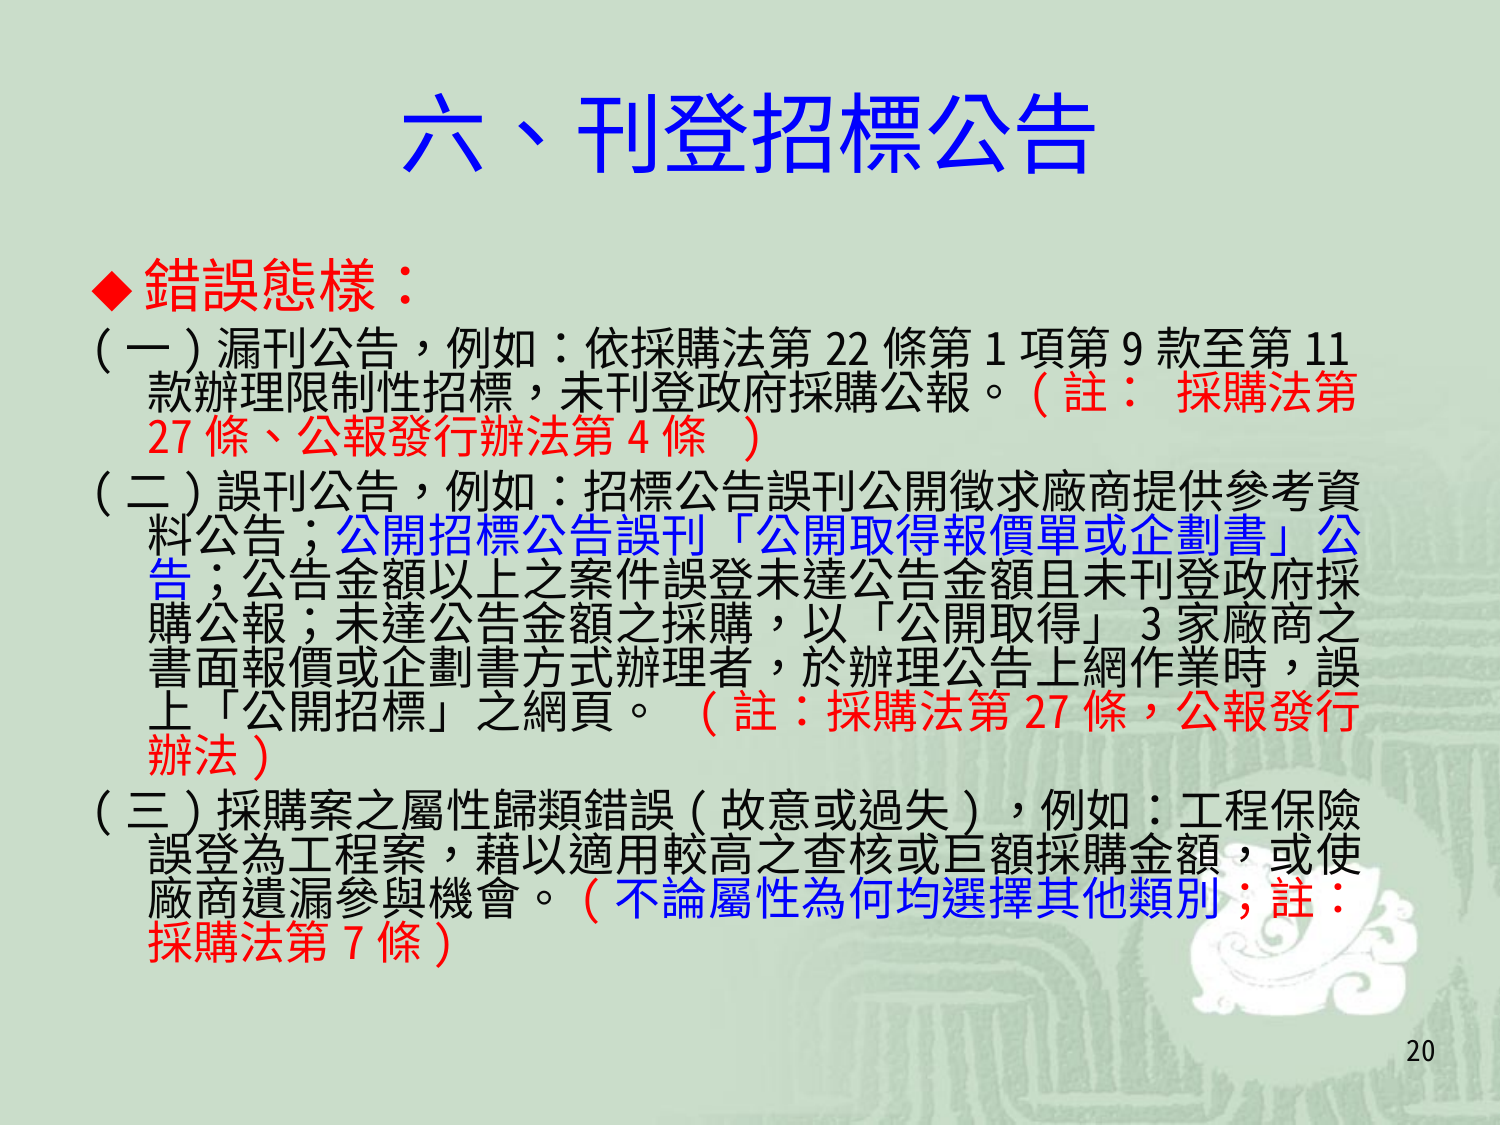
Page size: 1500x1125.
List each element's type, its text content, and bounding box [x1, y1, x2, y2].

text_box <編號> [1074, 1024, 1451, 1103]
title 六、刊登招標公告 [49, 37, 1451, 225]
picture [0, 0, 1500, 1125]
list ◆錯誤態樣： (一)漏刊公告，例如：依採購法第22條第1項第9款至第11款辦理限制性招標，未刊登政府採購公報。(註： 採購法第27條、公報發行辦法第4條 ) (二)誤刊公告，例如：招標公告誤刊公開徵求廠商提供參考資料公告；公開招標公告誤刊「公開取得報價單或企劃書」公告；公告金額以上之案件誤登未達公告金額且未刊登政府採購公報；未達公告金額之採購，以「公開取得」3家廠商之書面報價或企劃書方式辦理者，於辦理公告上網作業時，誤上「公開招標」之網頁。 (註：採購法第27條，公報發行辦法) (三)採購案之屬性歸類錯誤(故意或過失)，例如：工程保險誤登為工程案，藉以適用較高之查核或巨額採購金額，或使廠商遺漏參與機會。(不論屬性為何均選擇其他類別；註：採購法第7條) [76, 255, 1377, 996]
